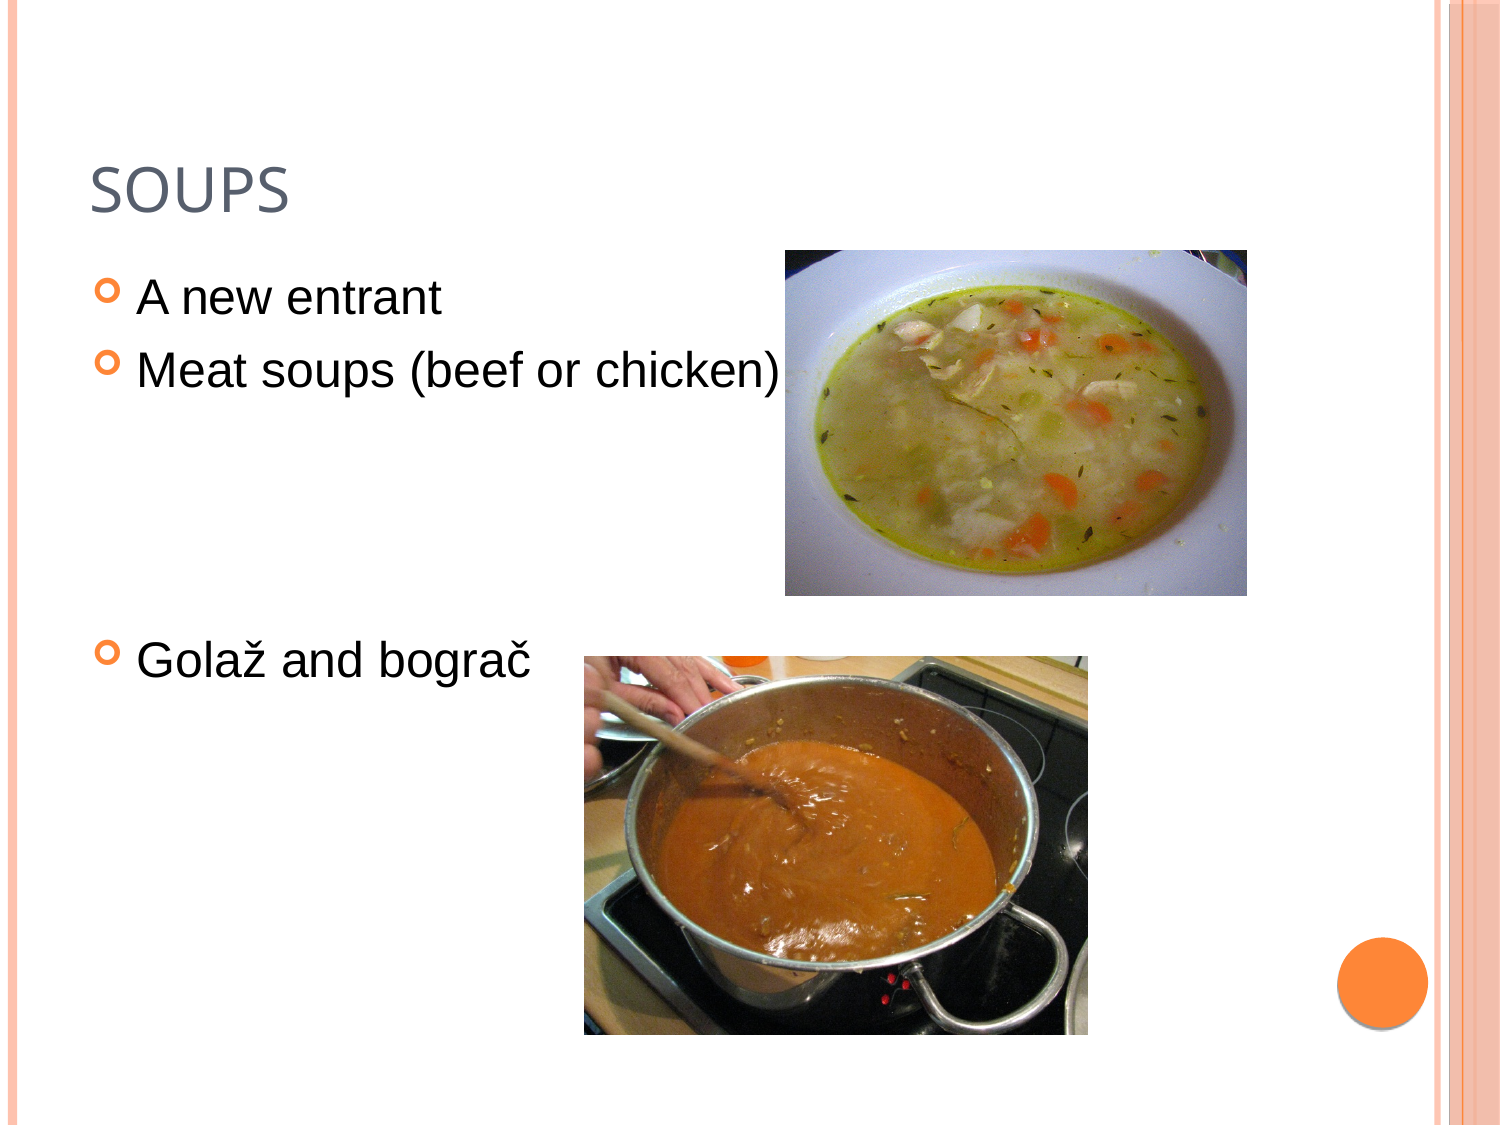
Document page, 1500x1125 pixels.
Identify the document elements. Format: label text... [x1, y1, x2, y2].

picture [785, 250, 1247, 596]
title SOUPS [75, 45, 1300, 233]
picture [584, 656, 1088, 1035]
list A new entrant Meat soups (beef or chicken) Golaž and bograč [76, 257, 1302, 1057]
